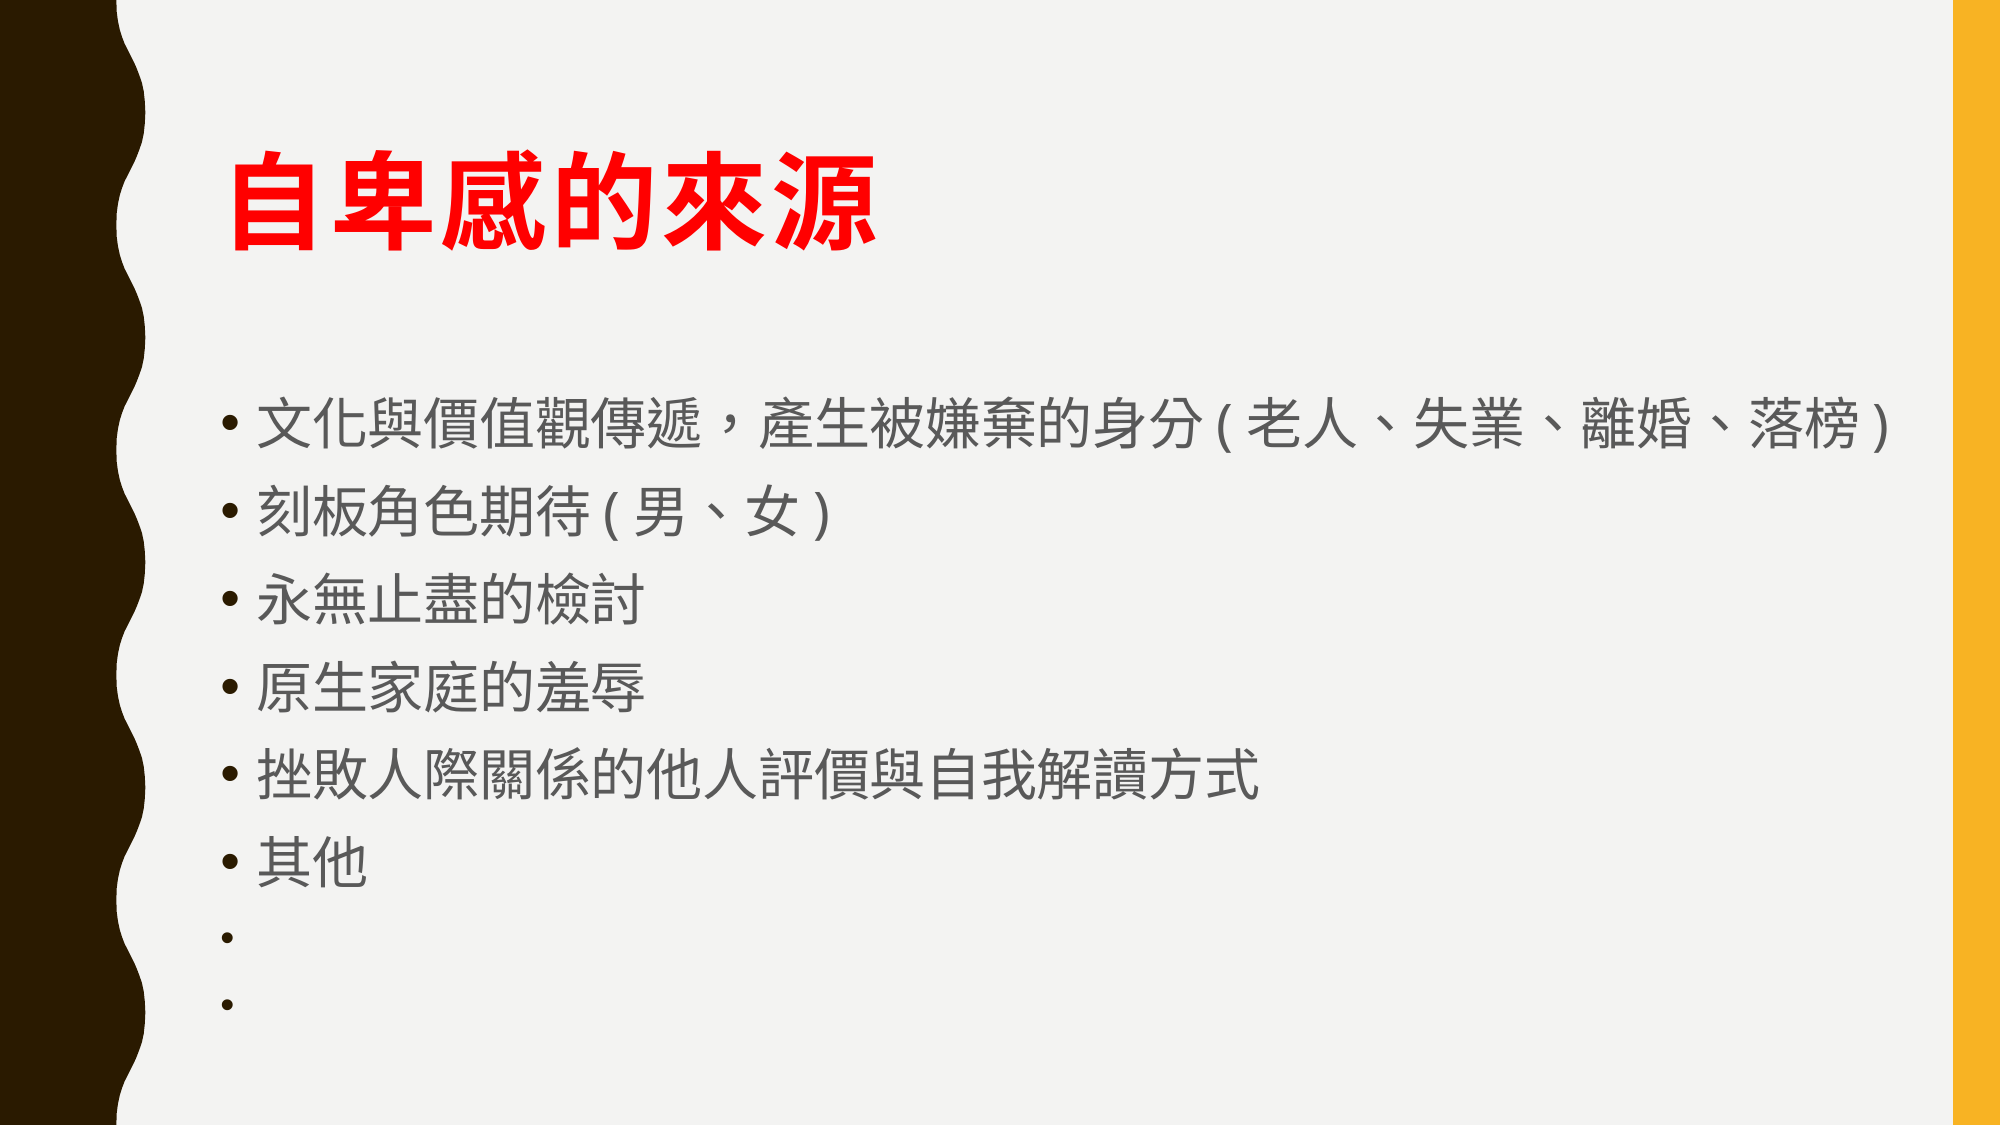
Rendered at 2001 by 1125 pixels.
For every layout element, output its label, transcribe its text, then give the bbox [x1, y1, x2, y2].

list 文化與價值觀傳遞，產生被嫌棄的身分(老人、失業、離婚、落榜) 刻板角色期待(男、女) 永無止盡的檢討 原生家庭的羞辱 挫敗人際關係的他人評價與自我解讀方式 其他 [205, 375, 1931, 965]
title 自卑感的來源 [205, 141, 1876, 375]
